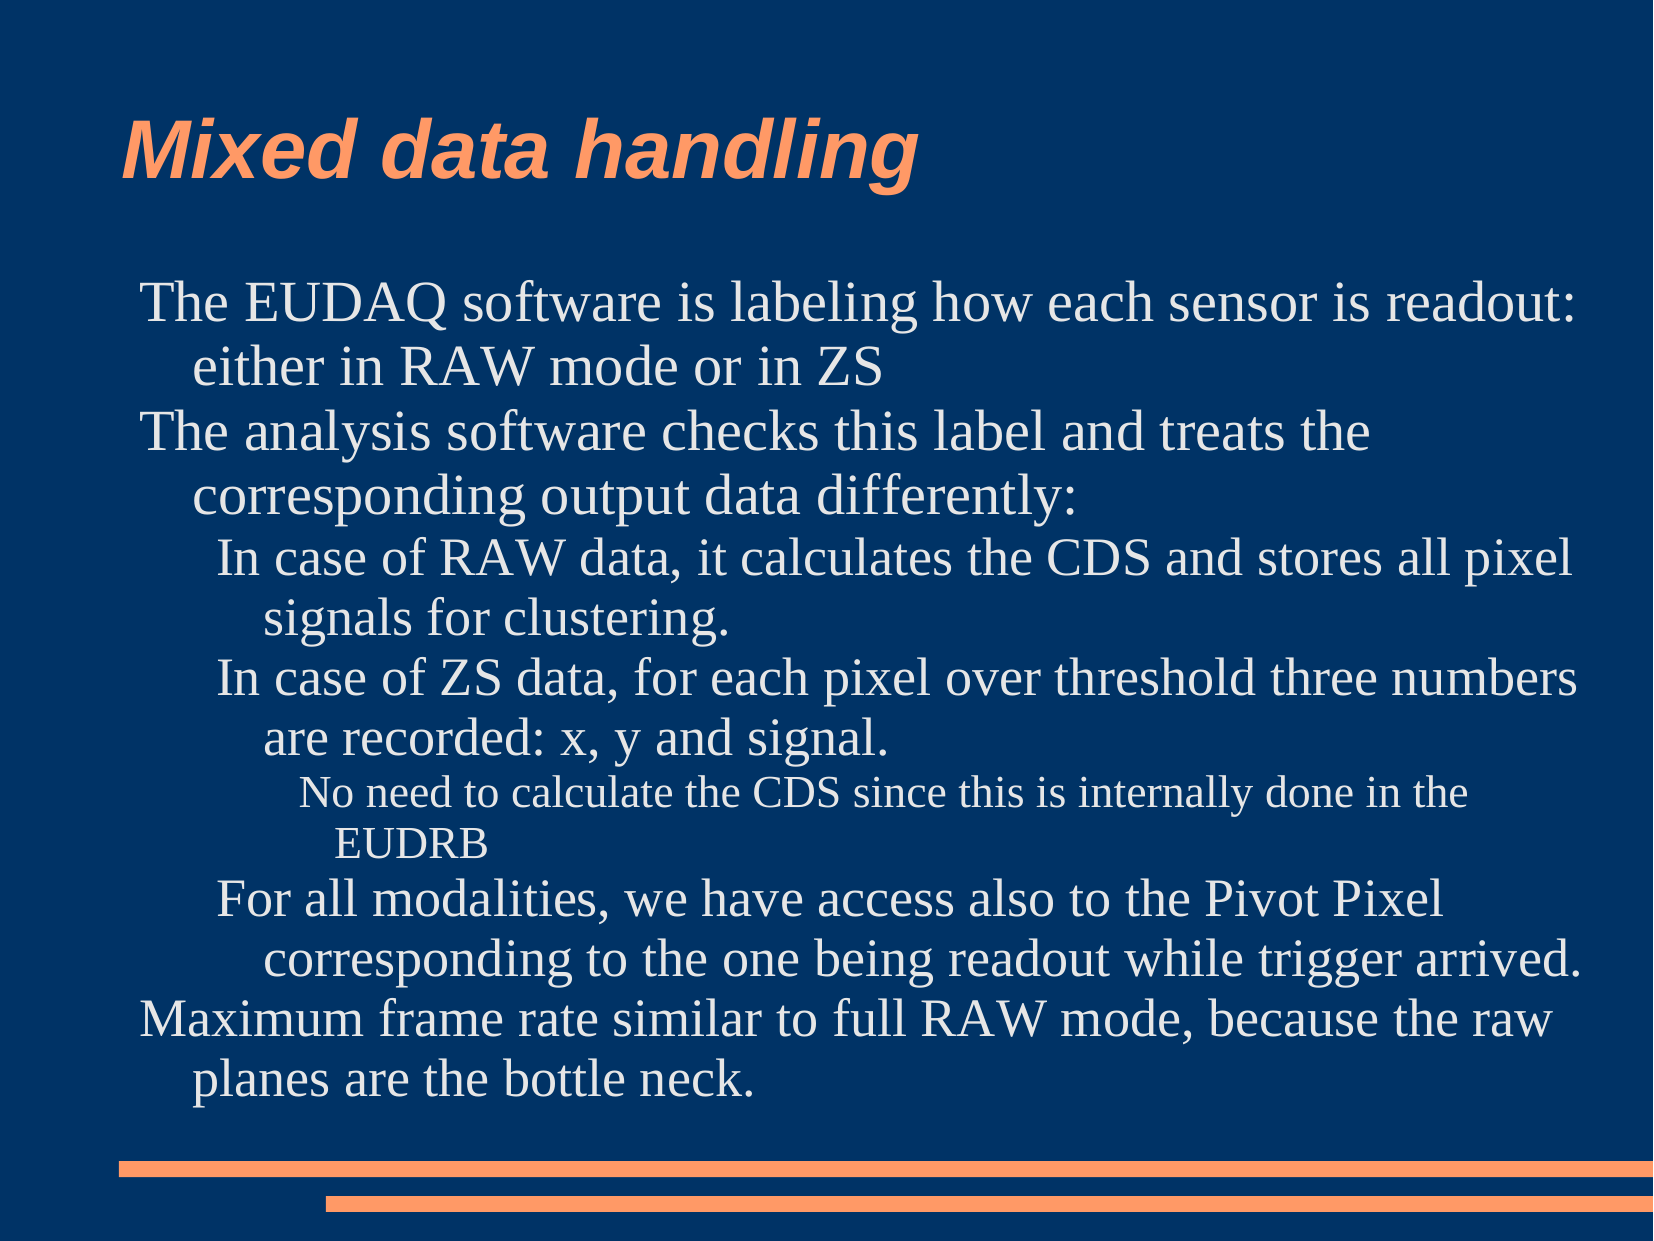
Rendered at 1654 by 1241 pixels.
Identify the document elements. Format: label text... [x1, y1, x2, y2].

list The EUDAQ software is labeling how each sensor is readout: either in RAW mode or in ZS The analysis software checks this label and treats the corresponding output data differently: In case of RAW data, it calculates the CDS and stores all pixel signals for clustering. In case of ZS data, for each pixel over threshold three numbers are recorded: x, y and signal. No need to calculate the CDS since this is internally done in the EUDRB For all modalities, we have access also to the Pivot Pixel corresponding to the one being readout while trigger arrived. Maximum frame rate similar to full RAW mode, because the raw planes are the bottle neck. [121, 268, 1613, 1109]
title Mixed data handling [121, 46, 1534, 254]
